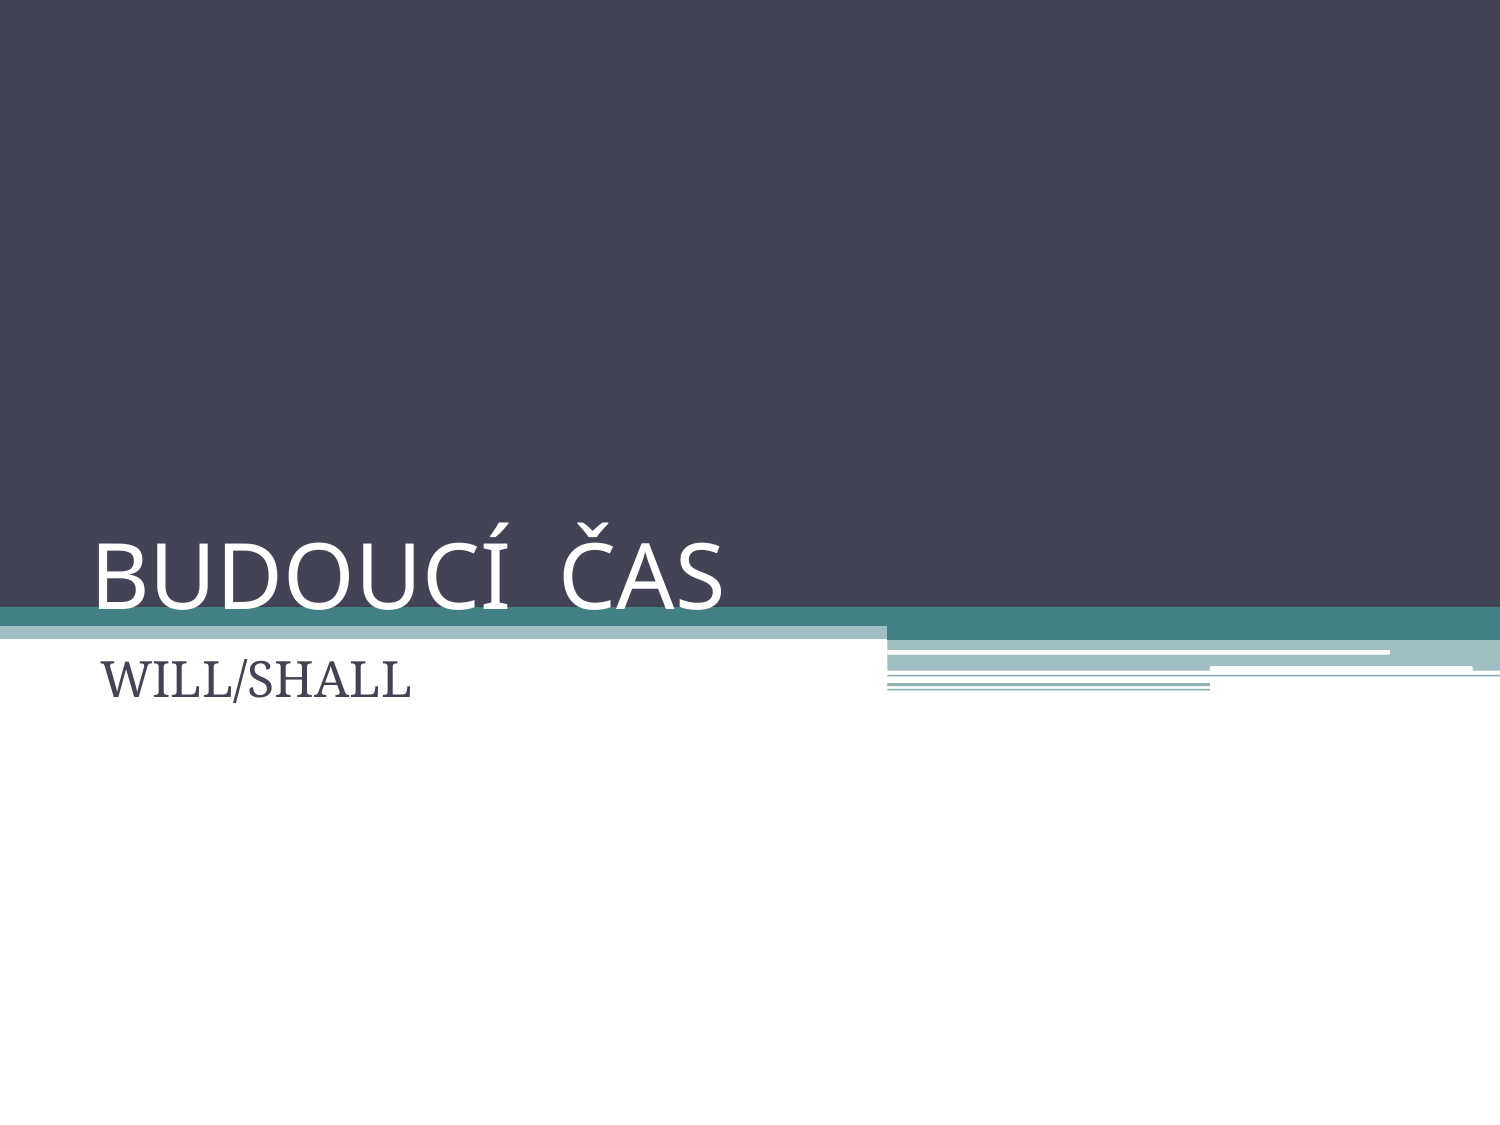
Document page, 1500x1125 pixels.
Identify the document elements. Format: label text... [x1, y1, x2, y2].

title BUDOUCÍ ČAS [75, 394, 1463, 636]
subtitle WILL/SHALL [75, 639, 888, 928]
